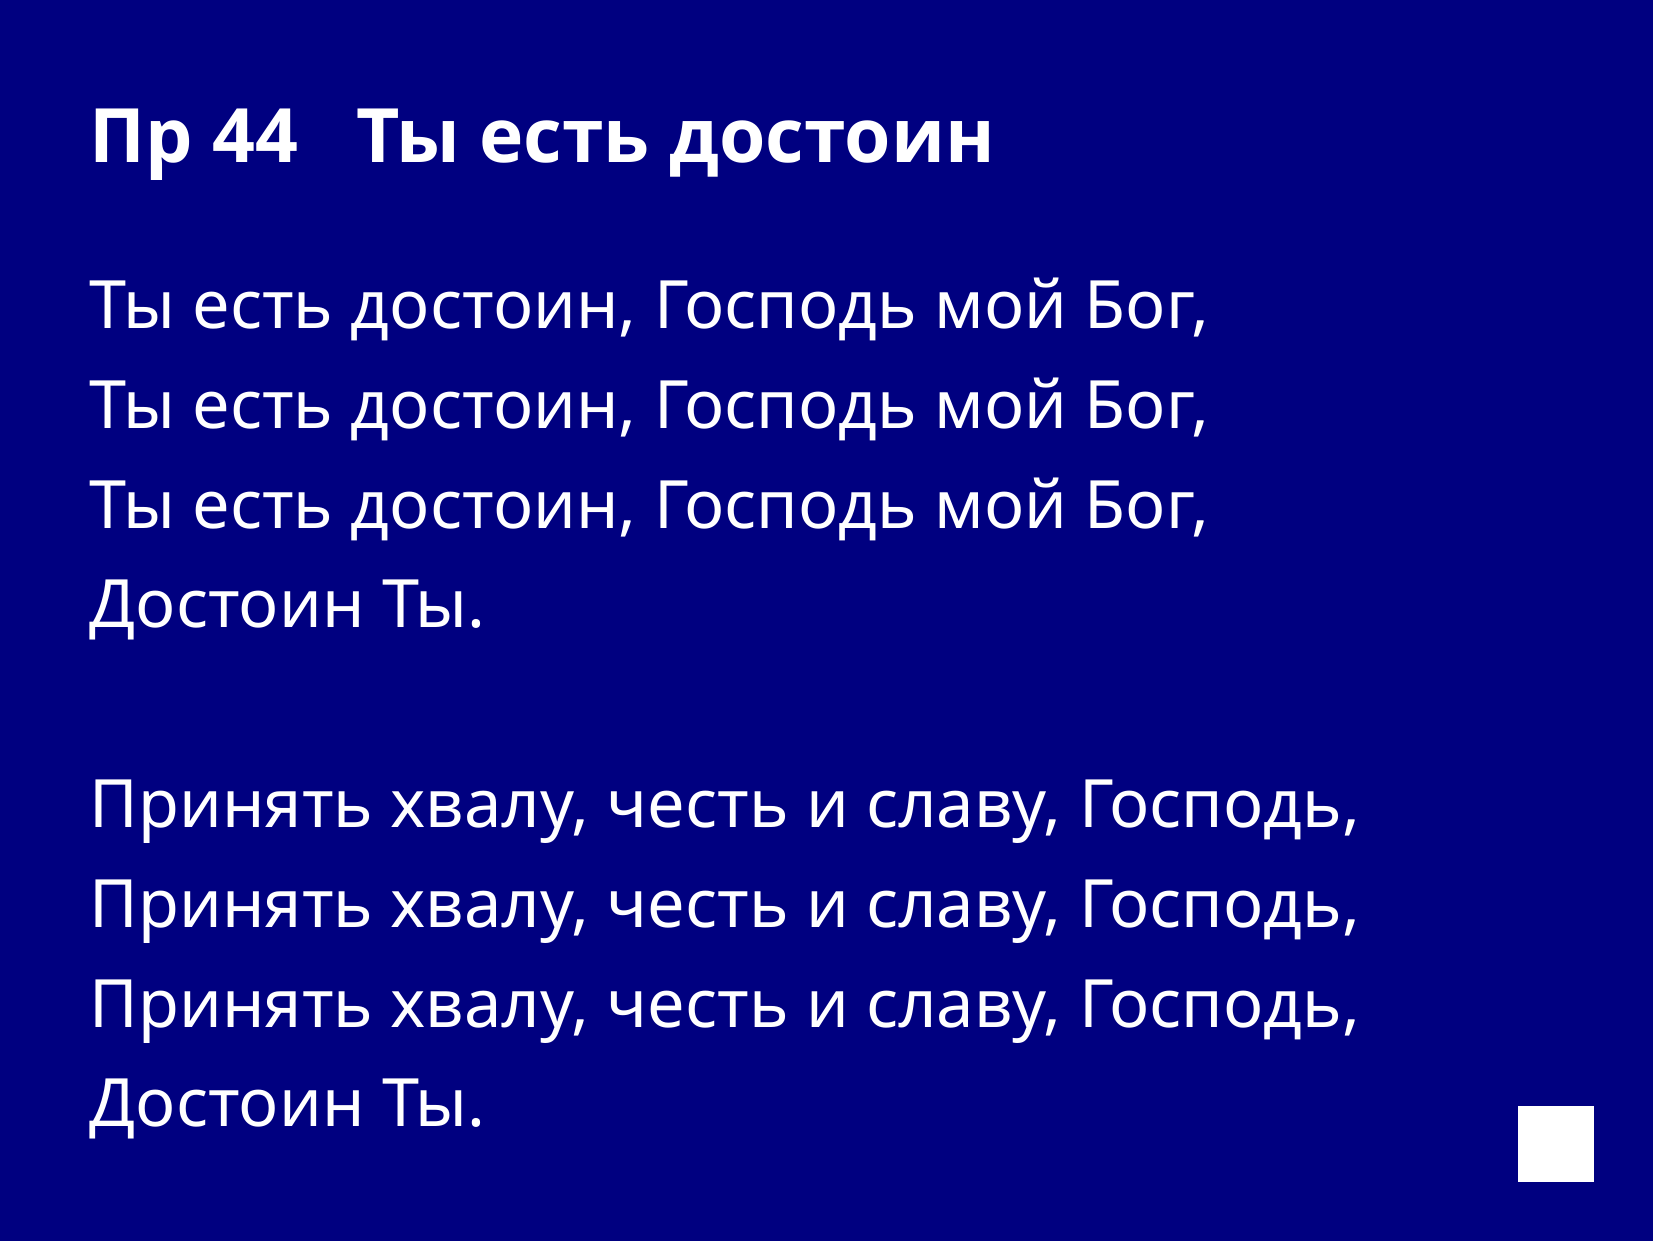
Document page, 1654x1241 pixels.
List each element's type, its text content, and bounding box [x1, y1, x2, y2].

text_box Пр 44 Ты есть достоин [75, 75, 1576, 188]
text_box [1518, 1106, 1594, 1182]
text_box Ты есть достоин, Господь мой Бог, Ты есть достоин, Господь мой Бог, Ты есть достоин, Господь мой Бог, Достоин Ты. Принять хвалу, честь и славу, Господь, Принять хвалу, честь и славу, Господь, Принять хвалу, честь и славу, Господь, Достоин Ты. [75, 188, 1576, 1163]
